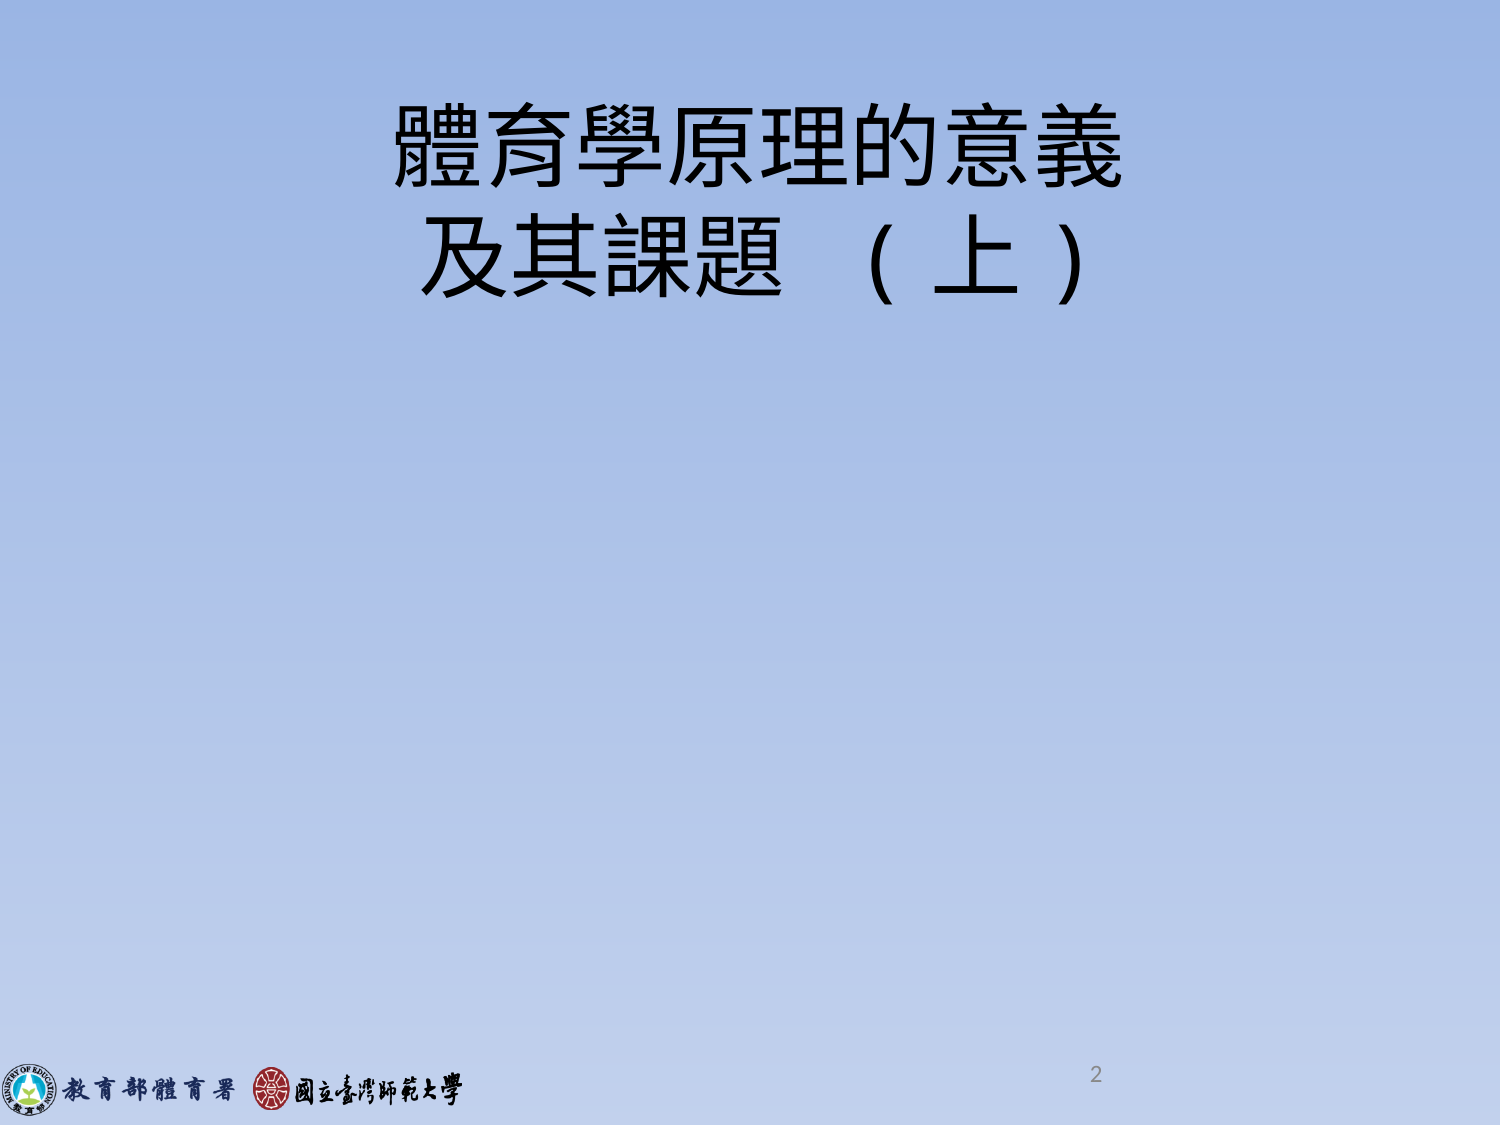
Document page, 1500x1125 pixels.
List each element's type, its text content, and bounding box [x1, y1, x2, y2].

picture [0, 1051, 243, 1125]
picture [253, 1067, 462, 1110]
title 體育學原理的意義 及其課題 (上) [121, 78, 1397, 320]
text_box [1074, 1042, 1426, 1103]
